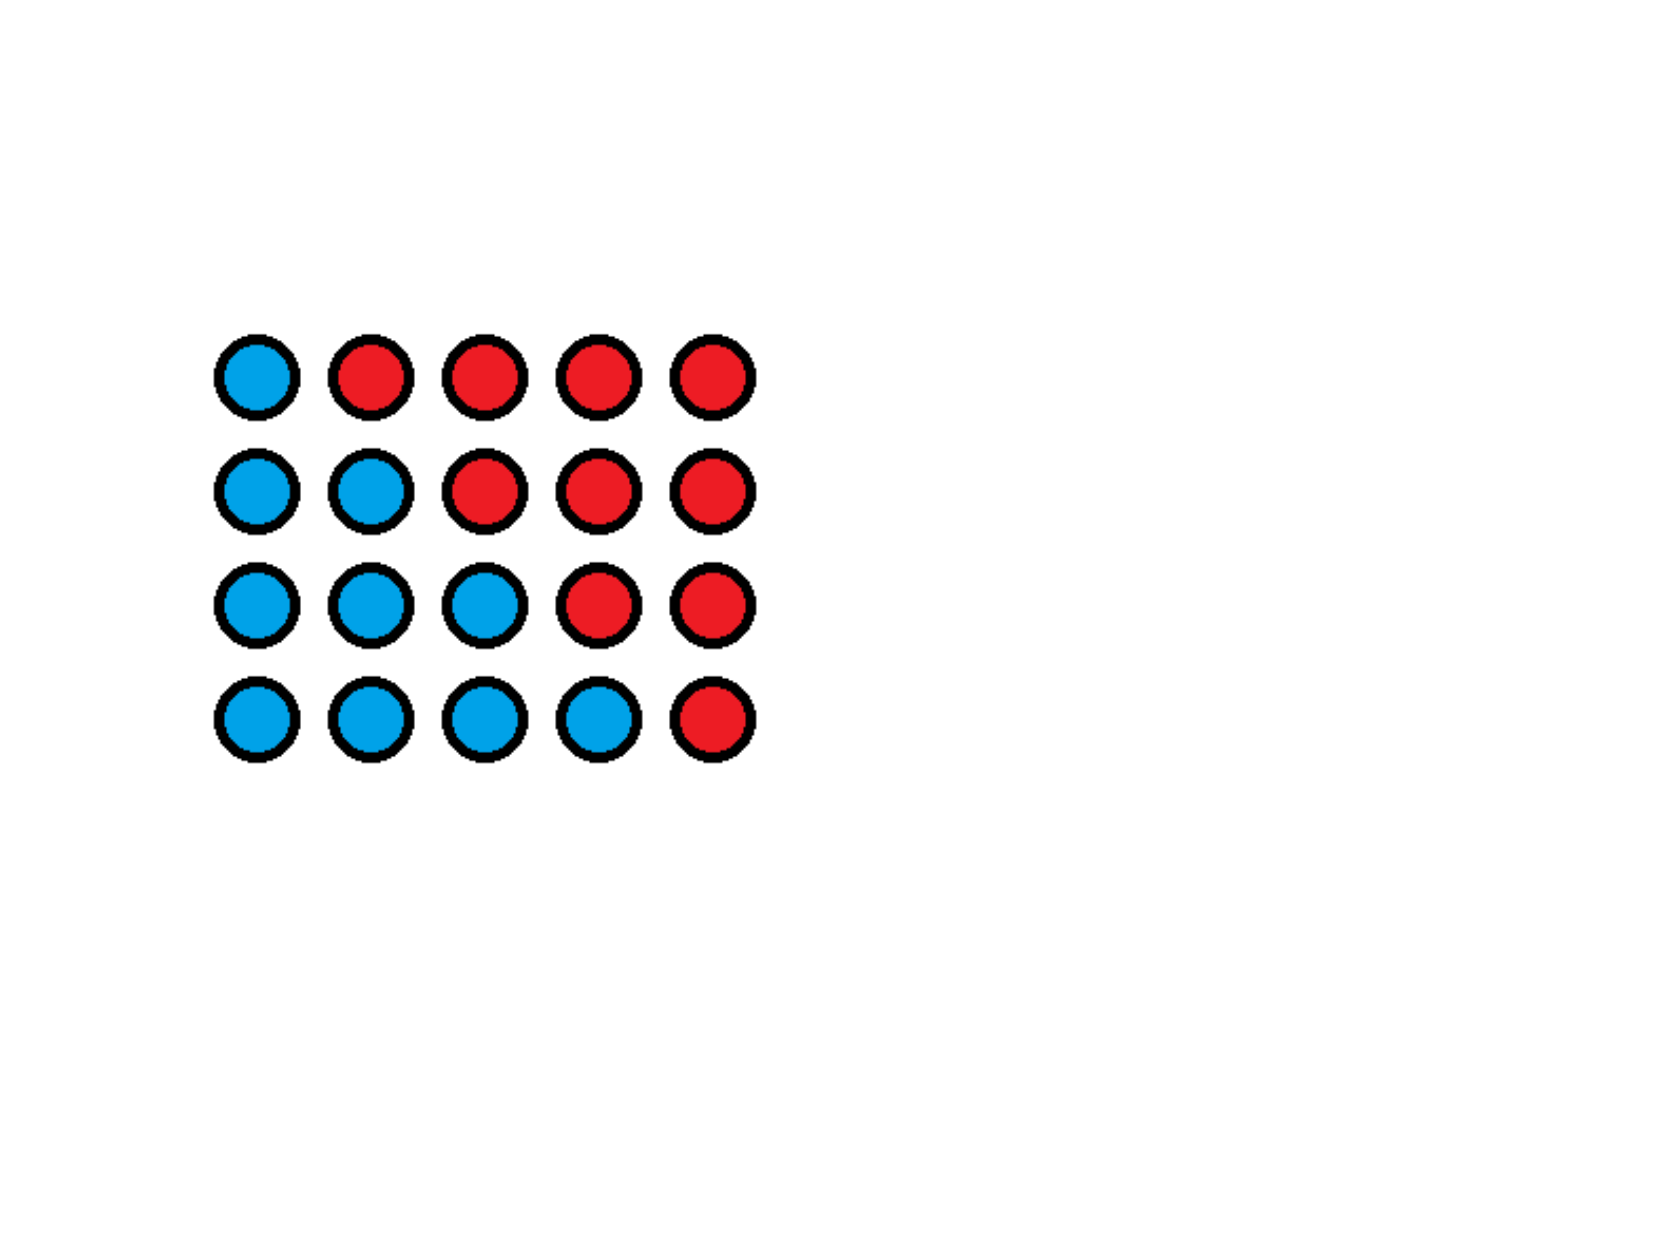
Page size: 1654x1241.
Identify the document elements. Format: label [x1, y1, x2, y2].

picture [71, 318, 1607, 945]
